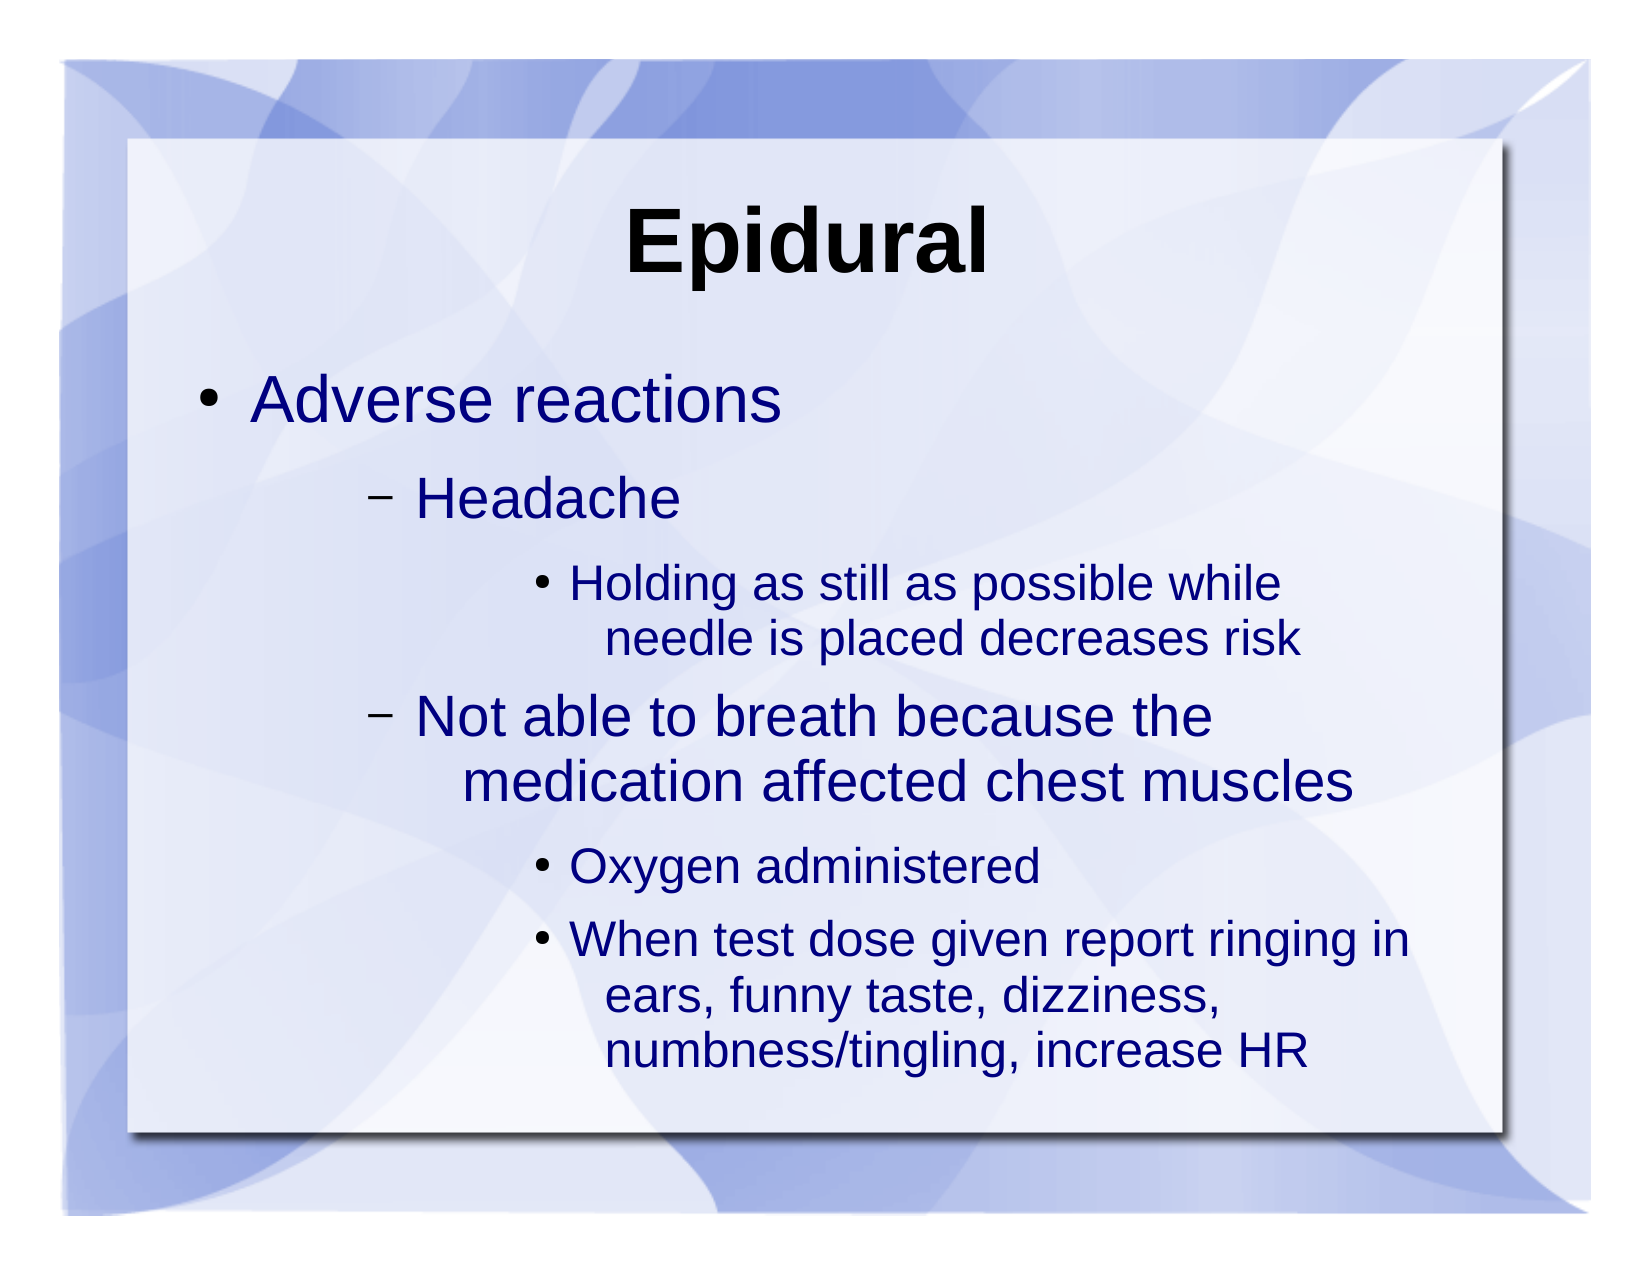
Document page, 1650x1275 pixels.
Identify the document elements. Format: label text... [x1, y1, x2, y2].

picture [59, 59, 1591, 1216]
list Adverse reactions Headache Holding as still as possible while needle is placed decreases risk Not able to breath because the medication affected chest muscles Oxygen administered When test dose given report ringing in ears, funny taste, dizziness, numbness/tingling, increase HR [179, 362, 1438, 1078]
title Epidural [135, 151, 1482, 330]
